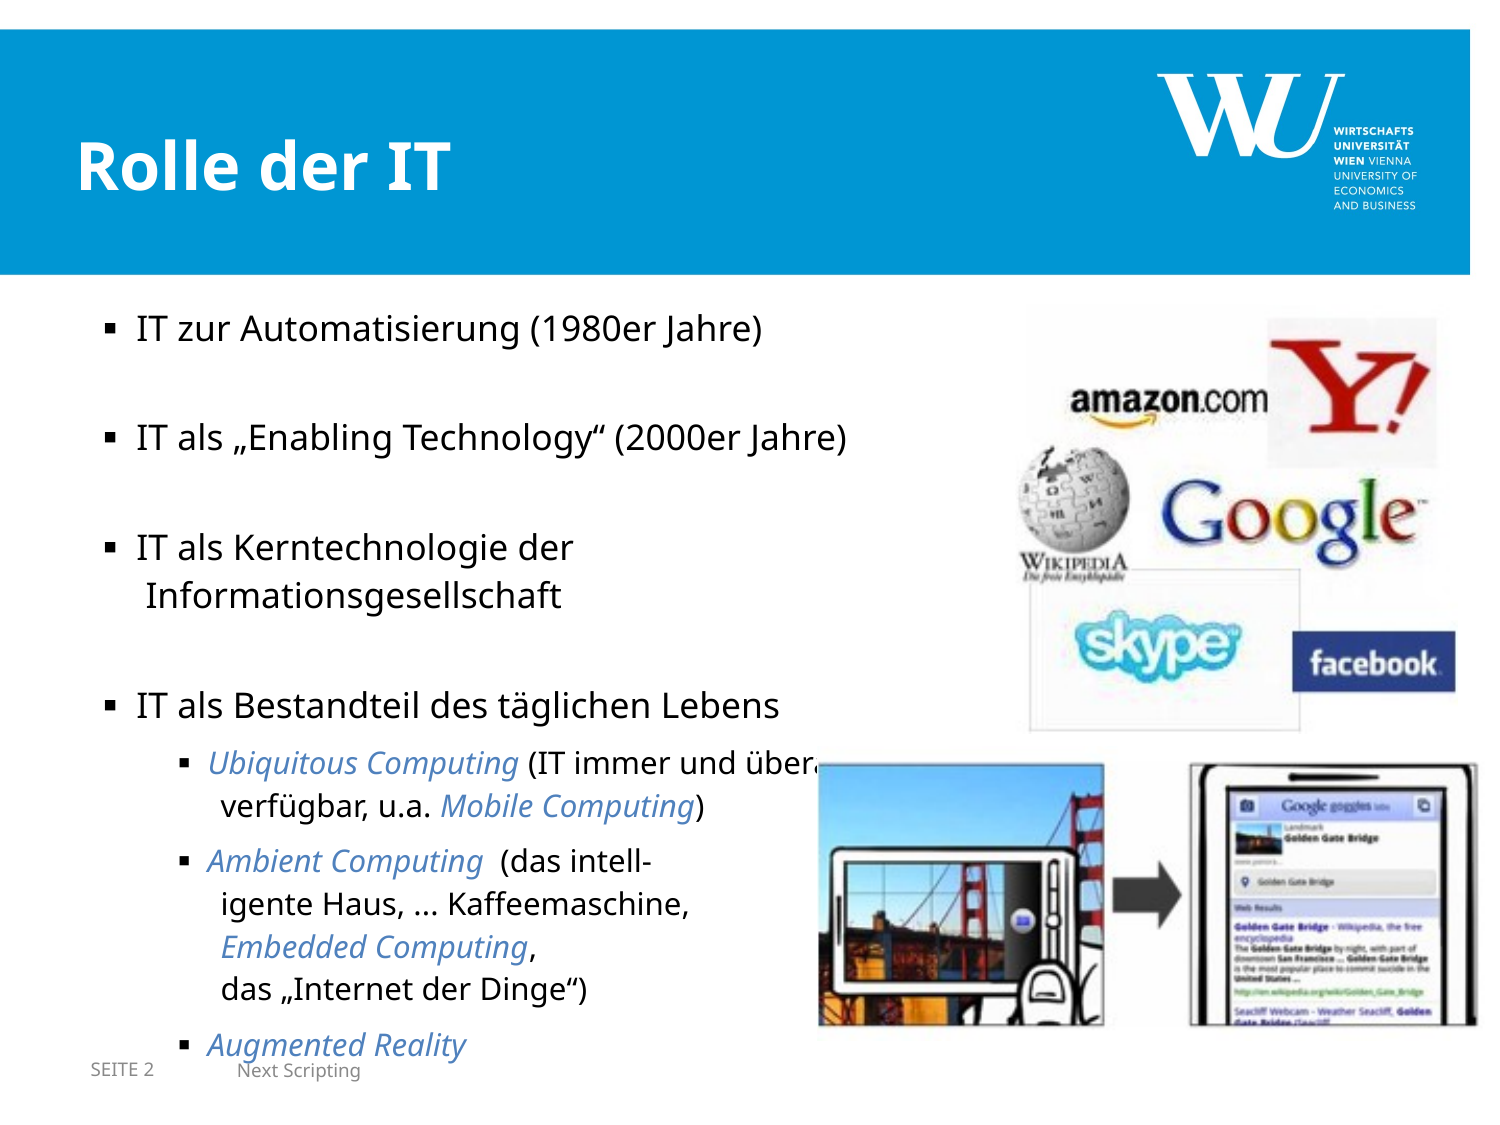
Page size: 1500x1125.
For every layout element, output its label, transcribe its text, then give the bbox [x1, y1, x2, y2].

picture [0, 0, 1500, 1125]
picture [1335, 128, 1343, 134]
picture [1374, 188, 1385, 193]
picture [1346, 157, 1354, 164]
list § IT zur Automatisierung (1980er Jahre) § IT als „Enabling Technology“ (2000er Jahre) § IT als Kerntechnologie der Informationsgesellschaft § IT als Bestandteil des täglichen Lebens § Ubiquitous Computing (IT immer und überall verfügbar, u.a. Mobile Computing) § Ambient Computing (das intell- igente Haus, ... Kaffeemaschine, Embedded Computing, das „Internet der Dinge“) § Augmented Reality [102, 295, 1360, 1016]
picture [1363, 128, 1372, 135]
picture [1343, 143, 1353, 149]
picture [1158, 74, 1344, 158]
picture [1335, 158, 1343, 164]
title Rolle der IT [75, 70, 1105, 259]
text_box Next Scripting [223, 1040, 751, 1101]
picture [1350, 127, 1361, 134]
text_box SEITE <number> [75, 1040, 223, 1101]
